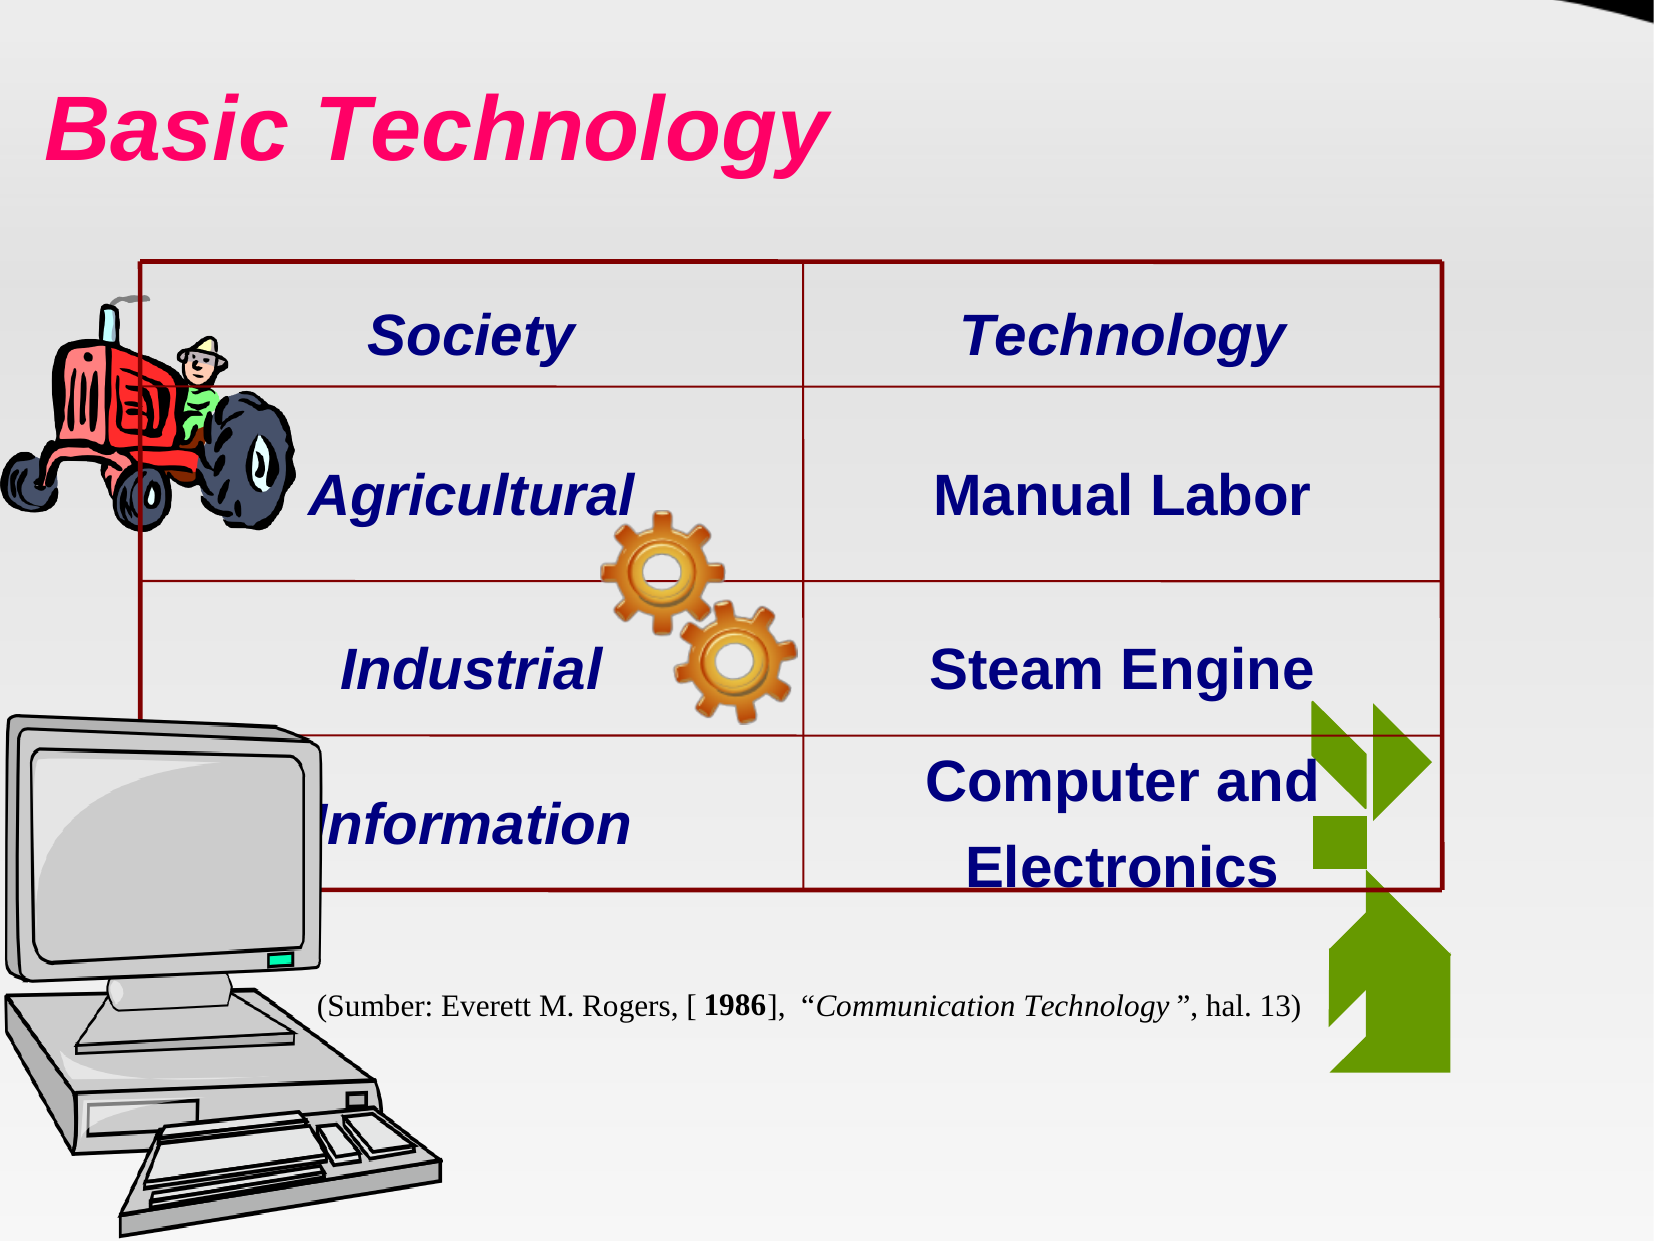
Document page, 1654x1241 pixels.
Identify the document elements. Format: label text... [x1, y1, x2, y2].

title Basic Technology [29, 26, 1530, 207]
text_box Computer and Electronics [805, 737, 1439, 887]
text_box Agricultural [143, 388, 802, 580]
text_box Society [143, 264, 802, 385]
text_box Steam Engine [805, 583, 1439, 734]
text_box Communication Technology [815, 978, 1170, 1023]
text_box Information [443, 737, 802, 887]
picture [0, 0, 1654, 1241]
text_box [1329, 893, 1450, 1072]
text_box (Sumber: Everett M. Rogers, [ [316, 978, 698, 1023]
text_box ”, hal. 13)‏ [1176, 978, 1302, 1023]
text_box Manual Labor [805, 388, 1439, 580]
text_box ], “ [767, 978, 815, 1023]
text_box 1986 [703, 978, 767, 1022]
text_box Technology [805, 264, 1439, 385]
text_box Industrial [143, 583, 802, 734]
